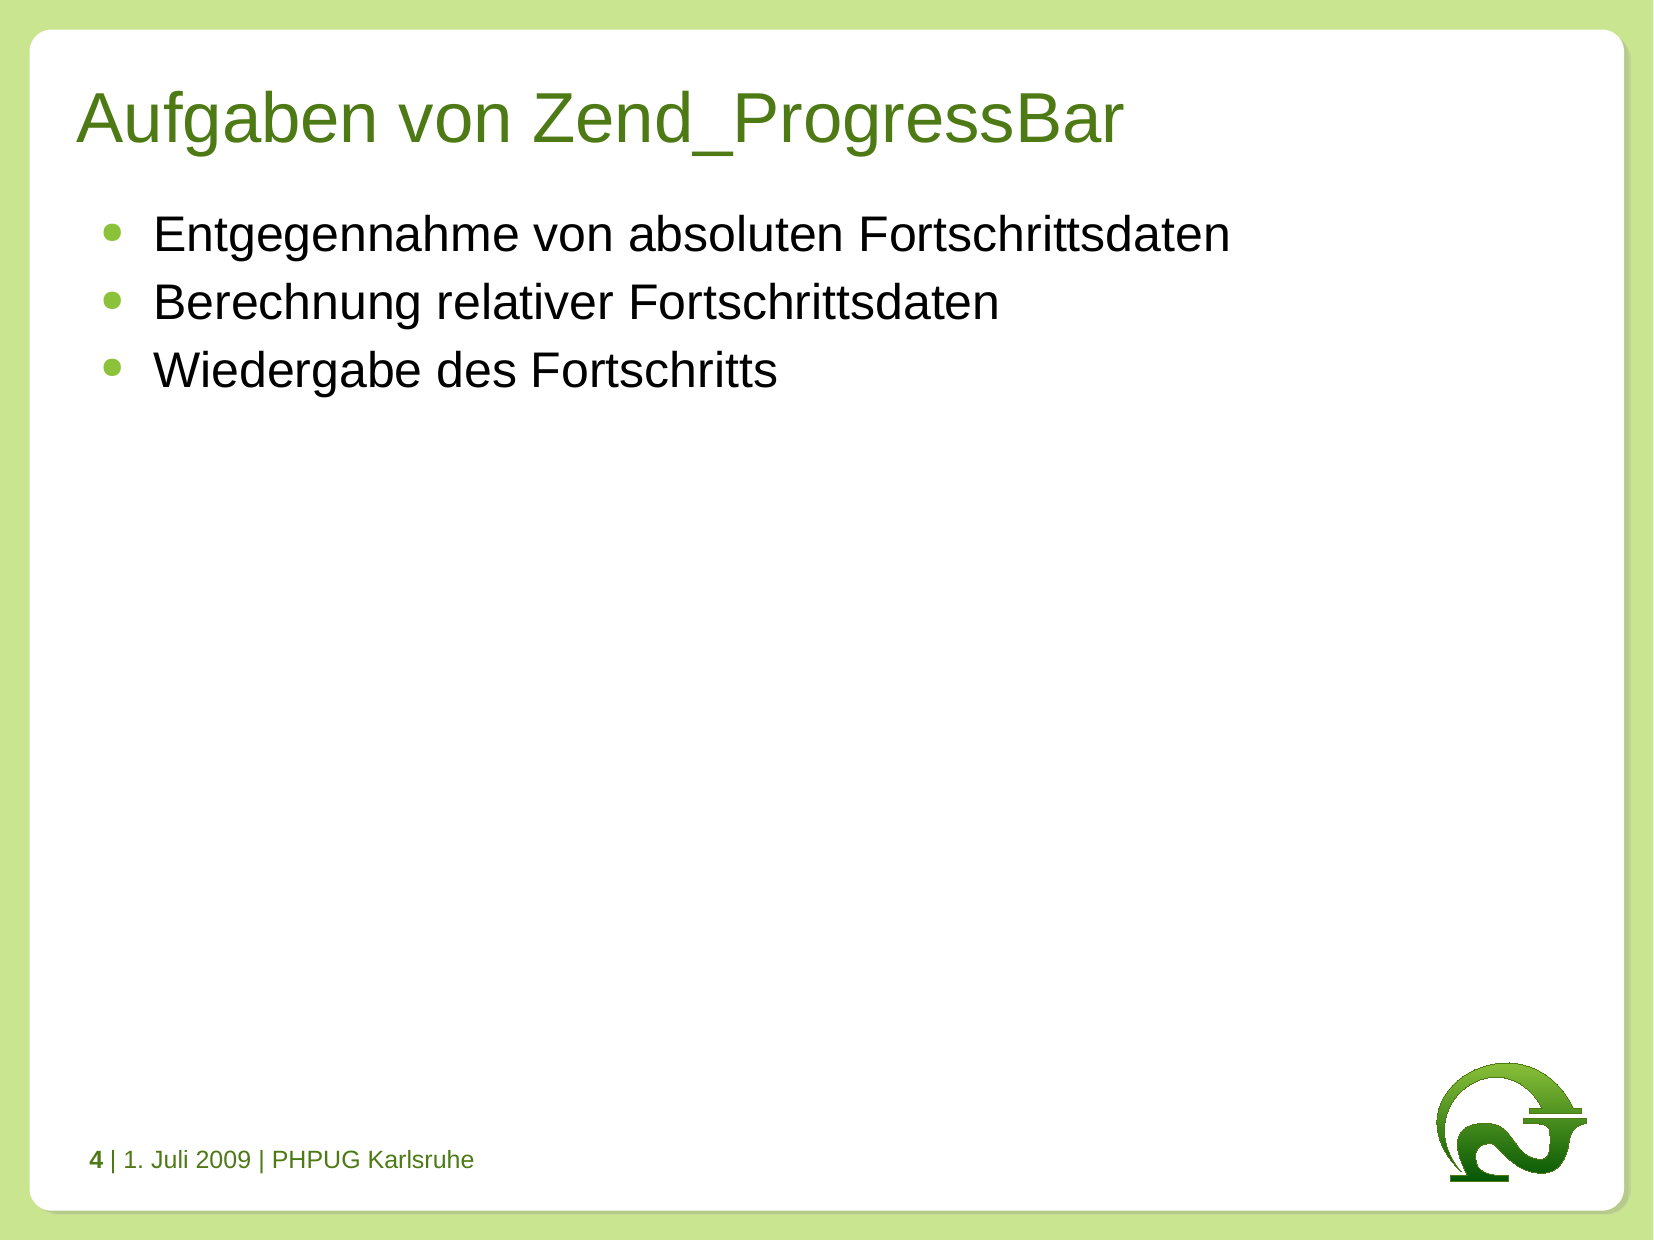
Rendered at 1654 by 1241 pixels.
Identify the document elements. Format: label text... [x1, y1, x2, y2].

title Aufgaben von Zend_ProgressBar [76, 59, 1565, 178]
list Entgegennahme von absoluten Fortschrittsdaten Berechnung relativer Fortschrittsdaten Wiedergabe des Fortschritts [82, 206, 1565, 1093]
